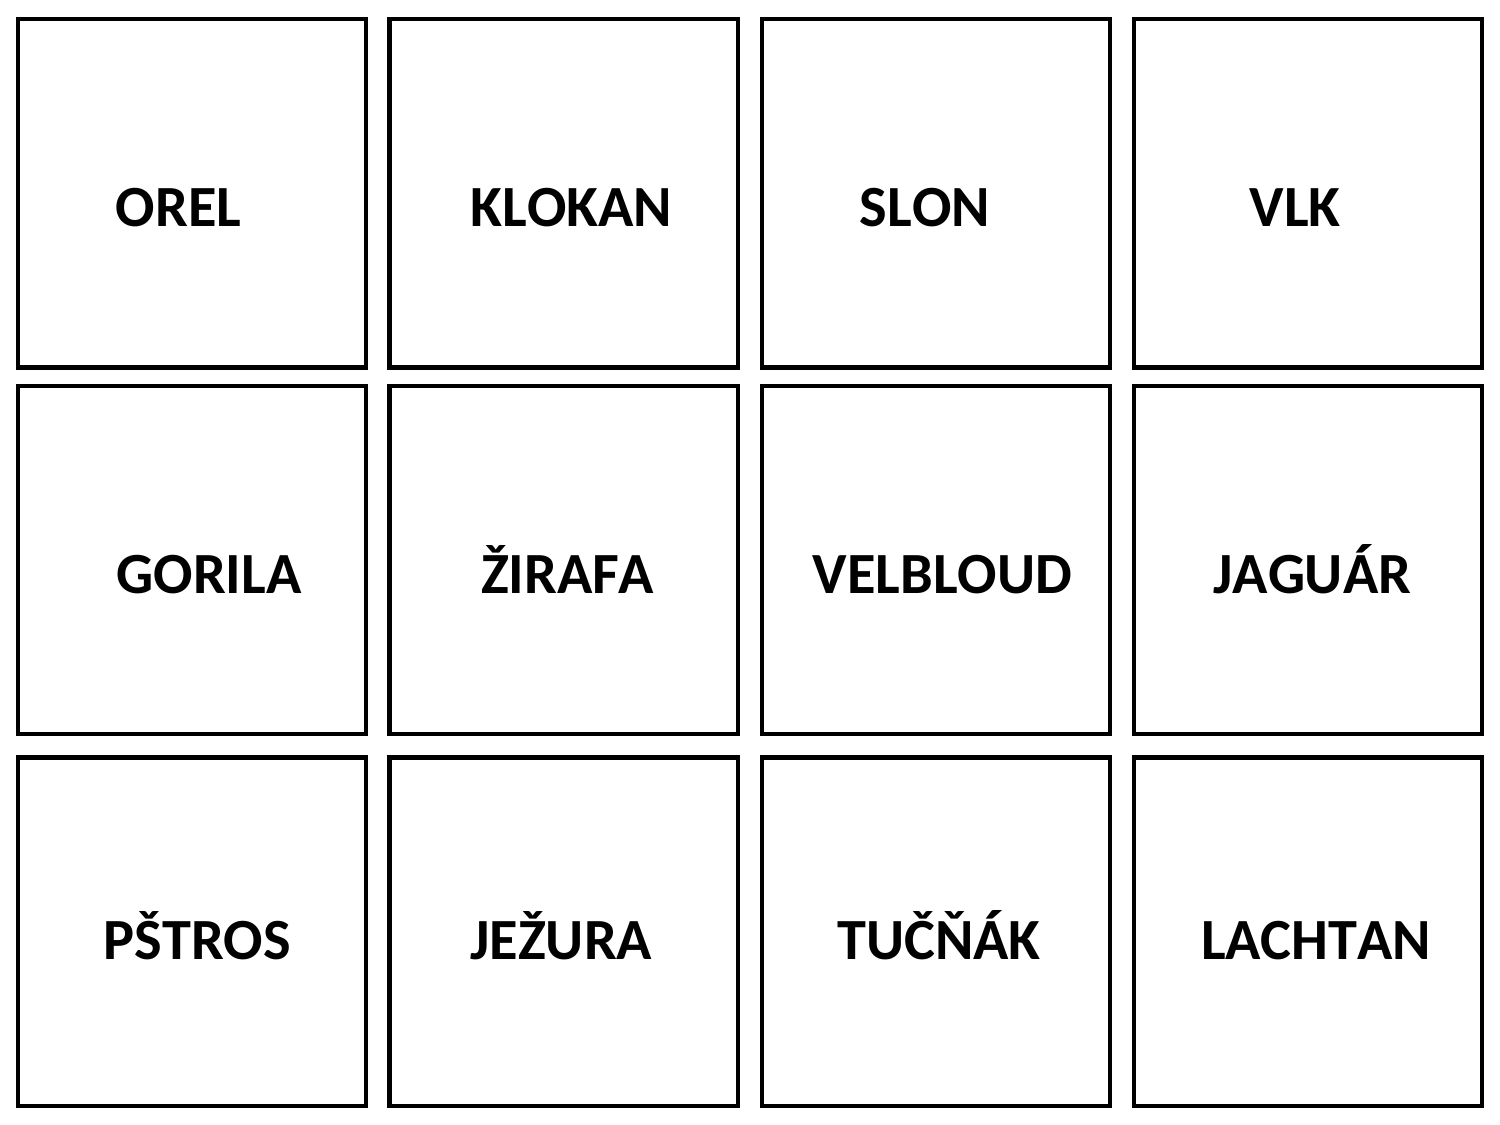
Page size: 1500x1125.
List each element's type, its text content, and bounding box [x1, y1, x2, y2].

text_box ŽIRAFA [466, 527, 670, 613]
text_box KLOKAN [455, 160, 687, 247]
text_box [1133, 386, 1483, 735]
text_box [17, 19, 367, 368]
text_box [17, 386, 367, 735]
text_box [1133, 19, 1483, 368]
text_box JAGUÁR [1198, 527, 1427, 613]
text_box SLON [845, 160, 1005, 247]
text_box PŠTROS [89, 893, 306, 979]
text_box VELBLOUD [798, 527, 1088, 613]
text_box VLK [1235, 160, 1356, 247]
text_box GORILA [101, 527, 317, 613]
text_box [389, 386, 739, 735]
text_box LACHTAN [1186, 893, 1446, 979]
text_box TUČŇÁK [822, 893, 1056, 979]
text_box OREL [100, 160, 257, 247]
text_box [17, 757, 367, 1106]
text_box [761, 19, 1111, 368]
text_box [761, 386, 1111, 735]
text_box [389, 757, 739, 1106]
text_box [389, 19, 739, 368]
text_box [761, 757, 1111, 1106]
text_box [1133, 757, 1483, 1106]
text_box JEŽURA [455, 893, 667, 979]
